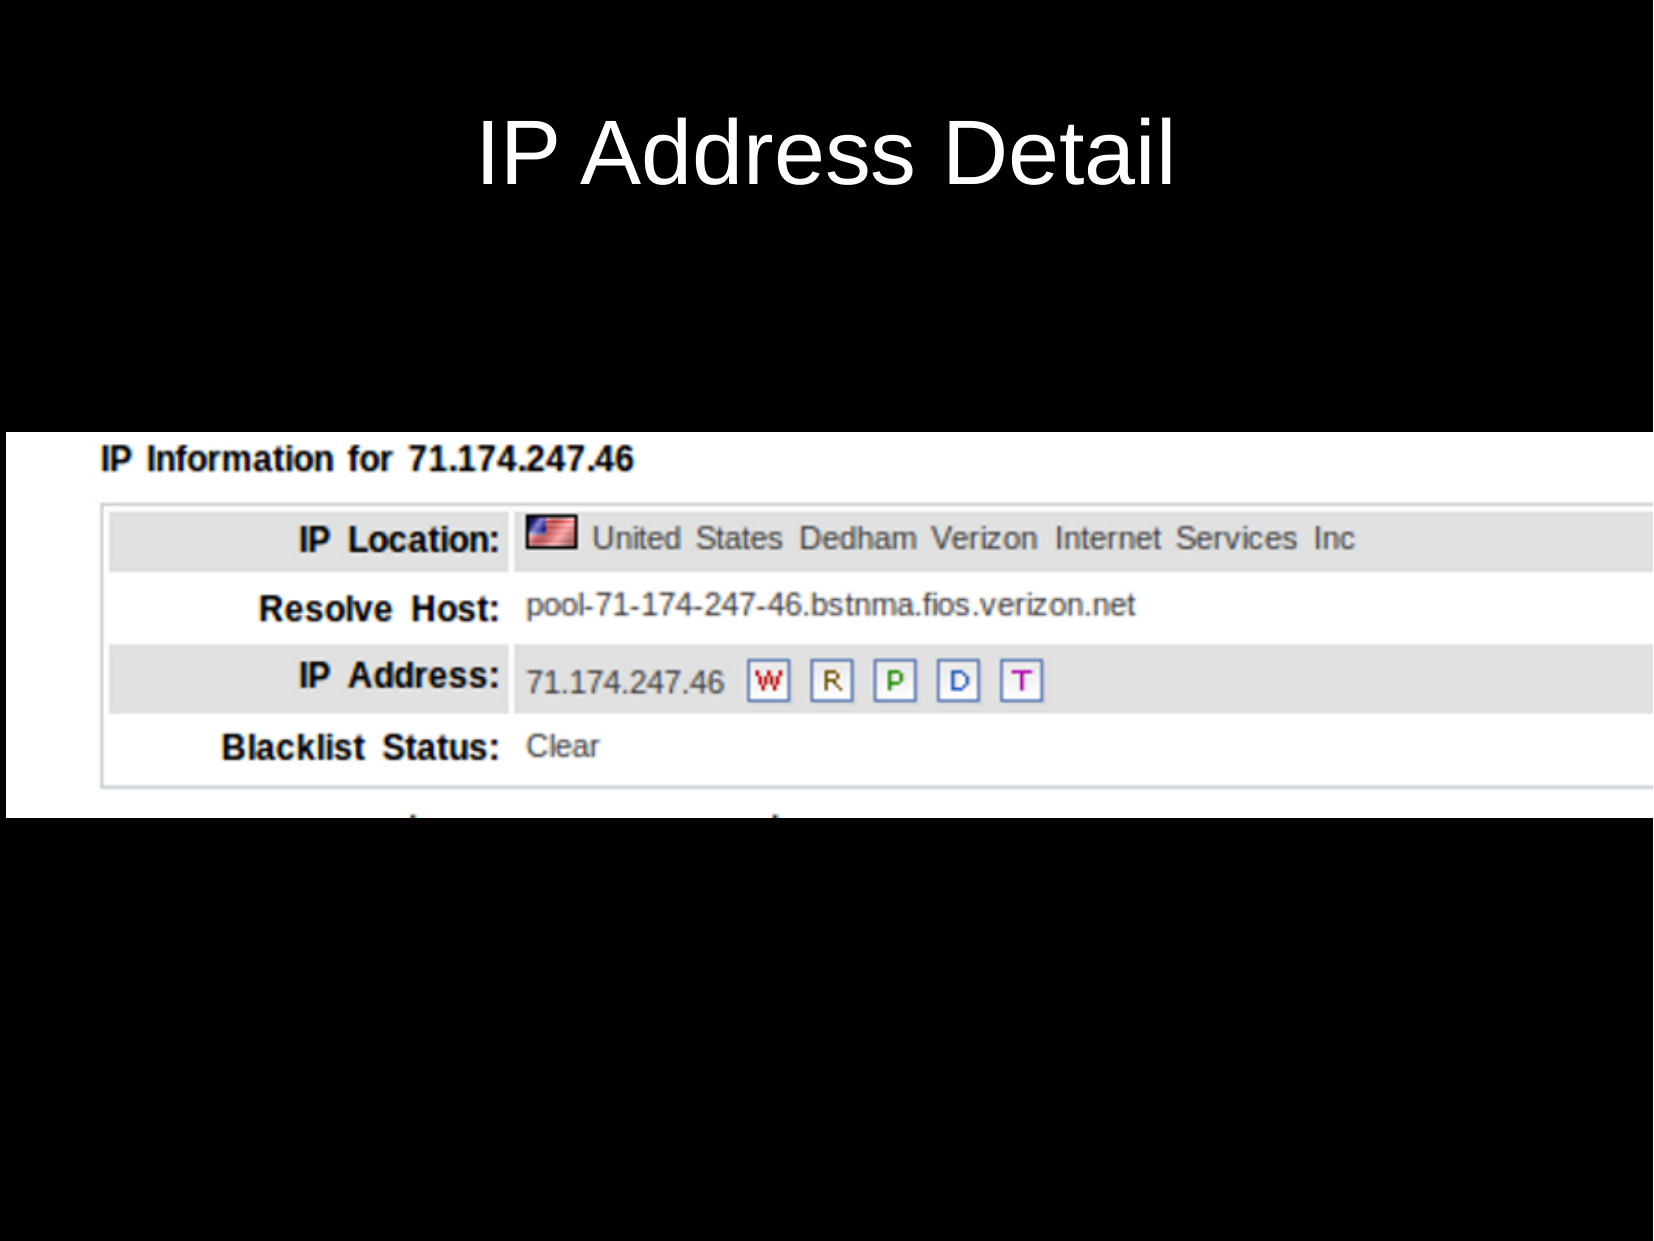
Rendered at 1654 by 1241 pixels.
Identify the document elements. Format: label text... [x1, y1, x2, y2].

picture [6, 432, 1653, 818]
title IP Address Detail [82, 56, 1571, 250]
